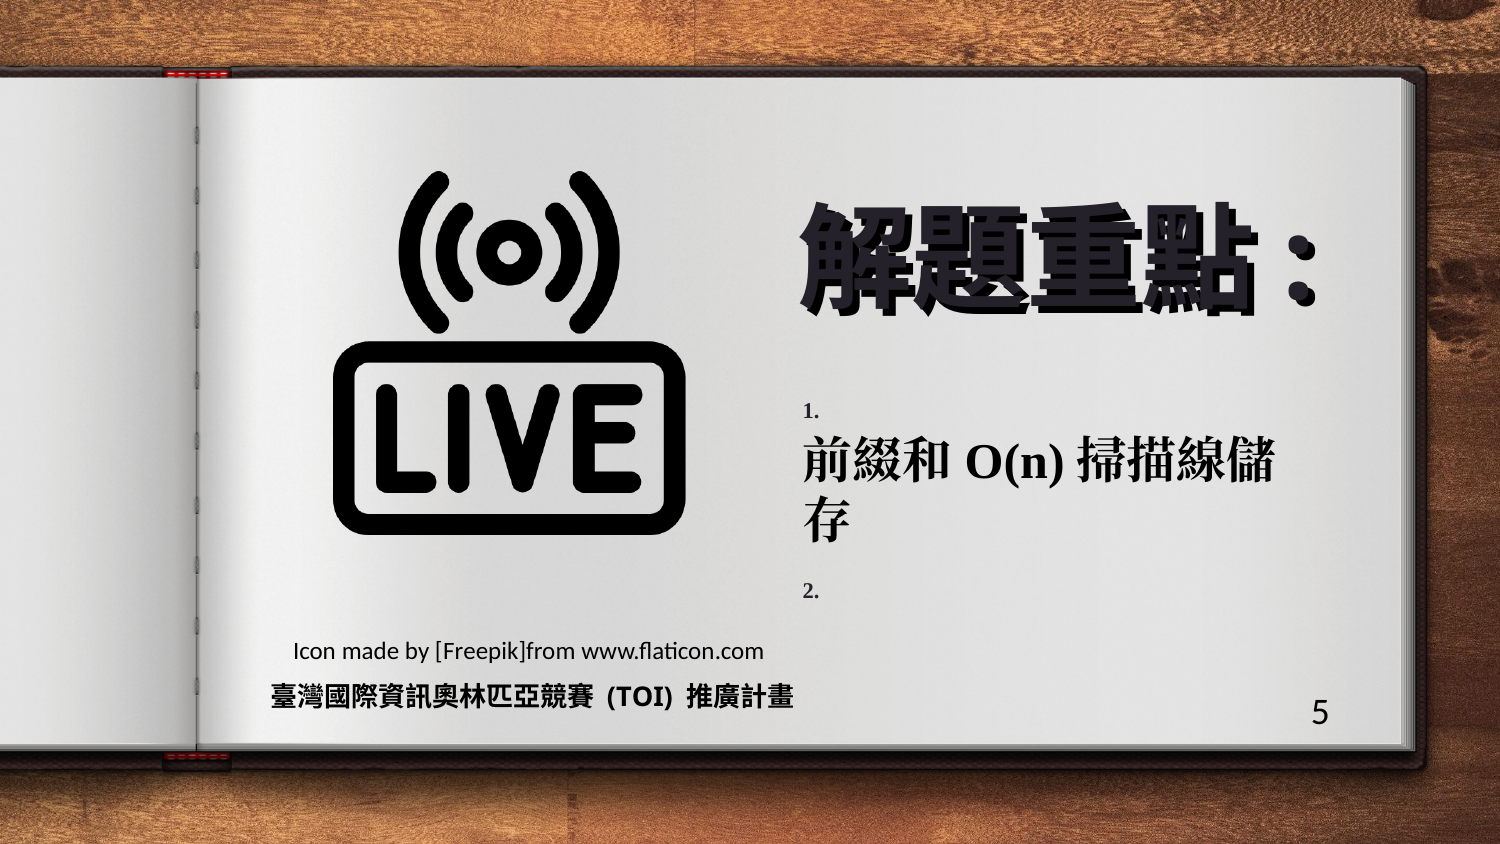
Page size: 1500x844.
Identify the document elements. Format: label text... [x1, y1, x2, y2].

text_box Icon made by [Freepik]from www.flaticon.com [278, 627, 867, 672]
title 解題重點: [782, 146, 1313, 338]
subtitle 前綴和O(n)掃描線儲存 [787, 353, 1341, 627]
text_box [1295, 672, 1386, 737]
picture [327, 171, 691, 536]
